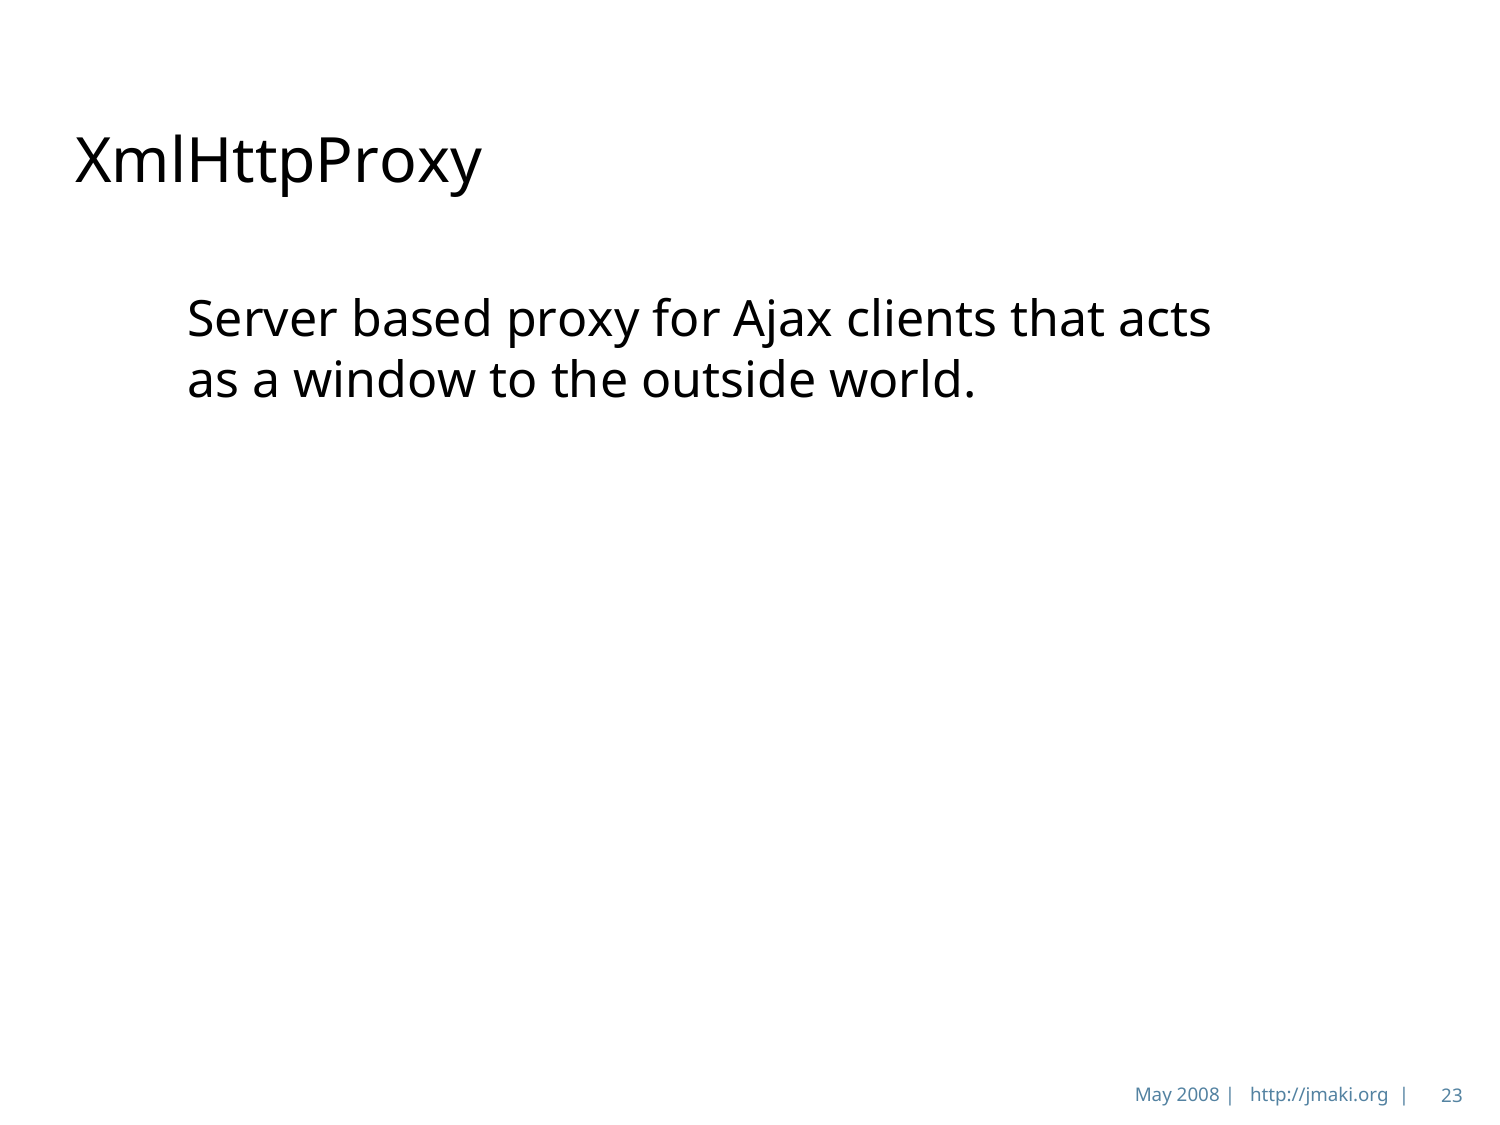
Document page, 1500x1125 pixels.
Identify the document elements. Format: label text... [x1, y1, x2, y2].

title XmlHttpProxy [75, 124, 1426, 288]
list Server based proxy for Ajax clients that acts as a window to the outside world. [187, 287, 1238, 1005]
